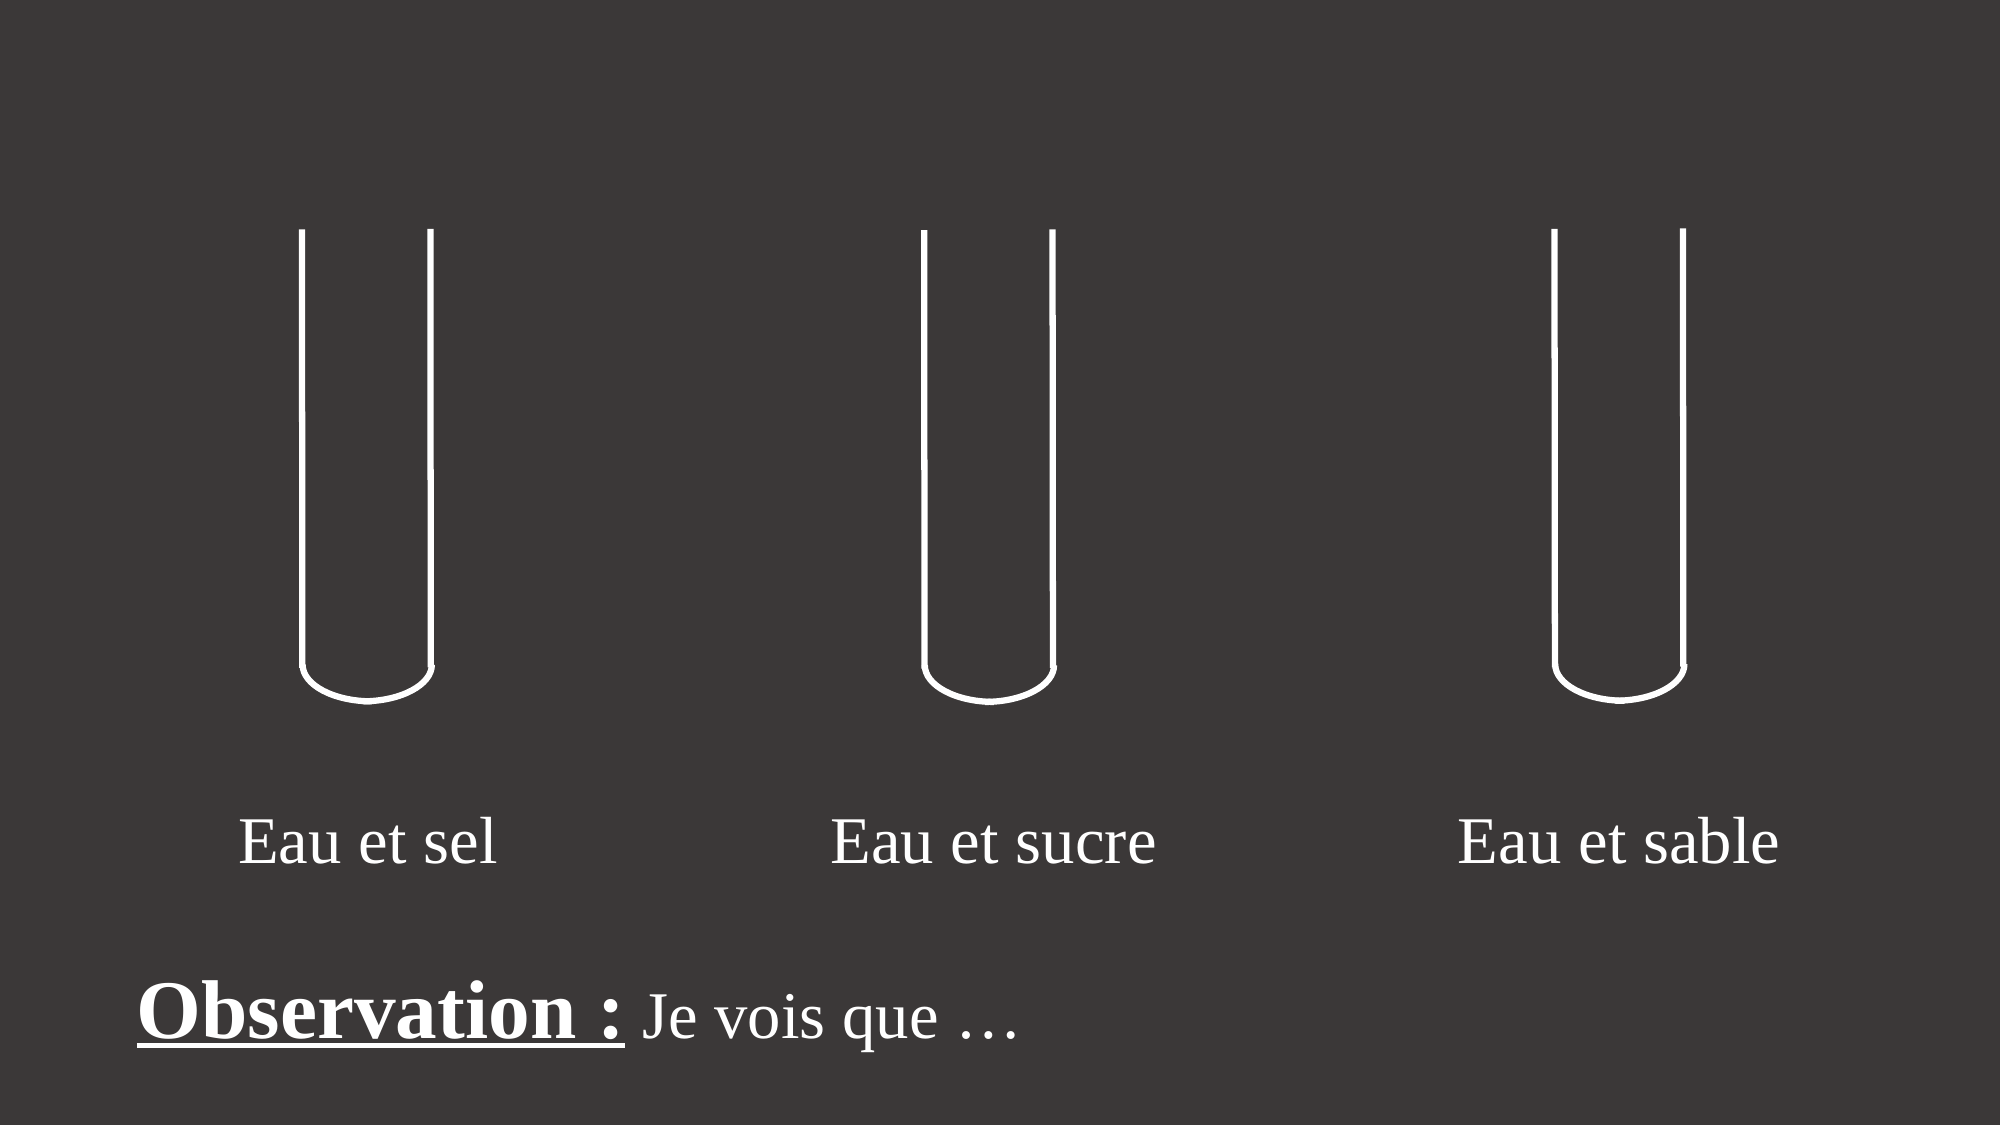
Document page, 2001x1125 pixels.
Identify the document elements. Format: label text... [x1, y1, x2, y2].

text_box Observation : Je vois que … [121, 947, 1879, 1064]
text_box Eau et sel [129, 789, 607, 886]
text_box Eau et sable [1380, 789, 1859, 886]
text_box Eau et sucre [754, 789, 1233, 886]
